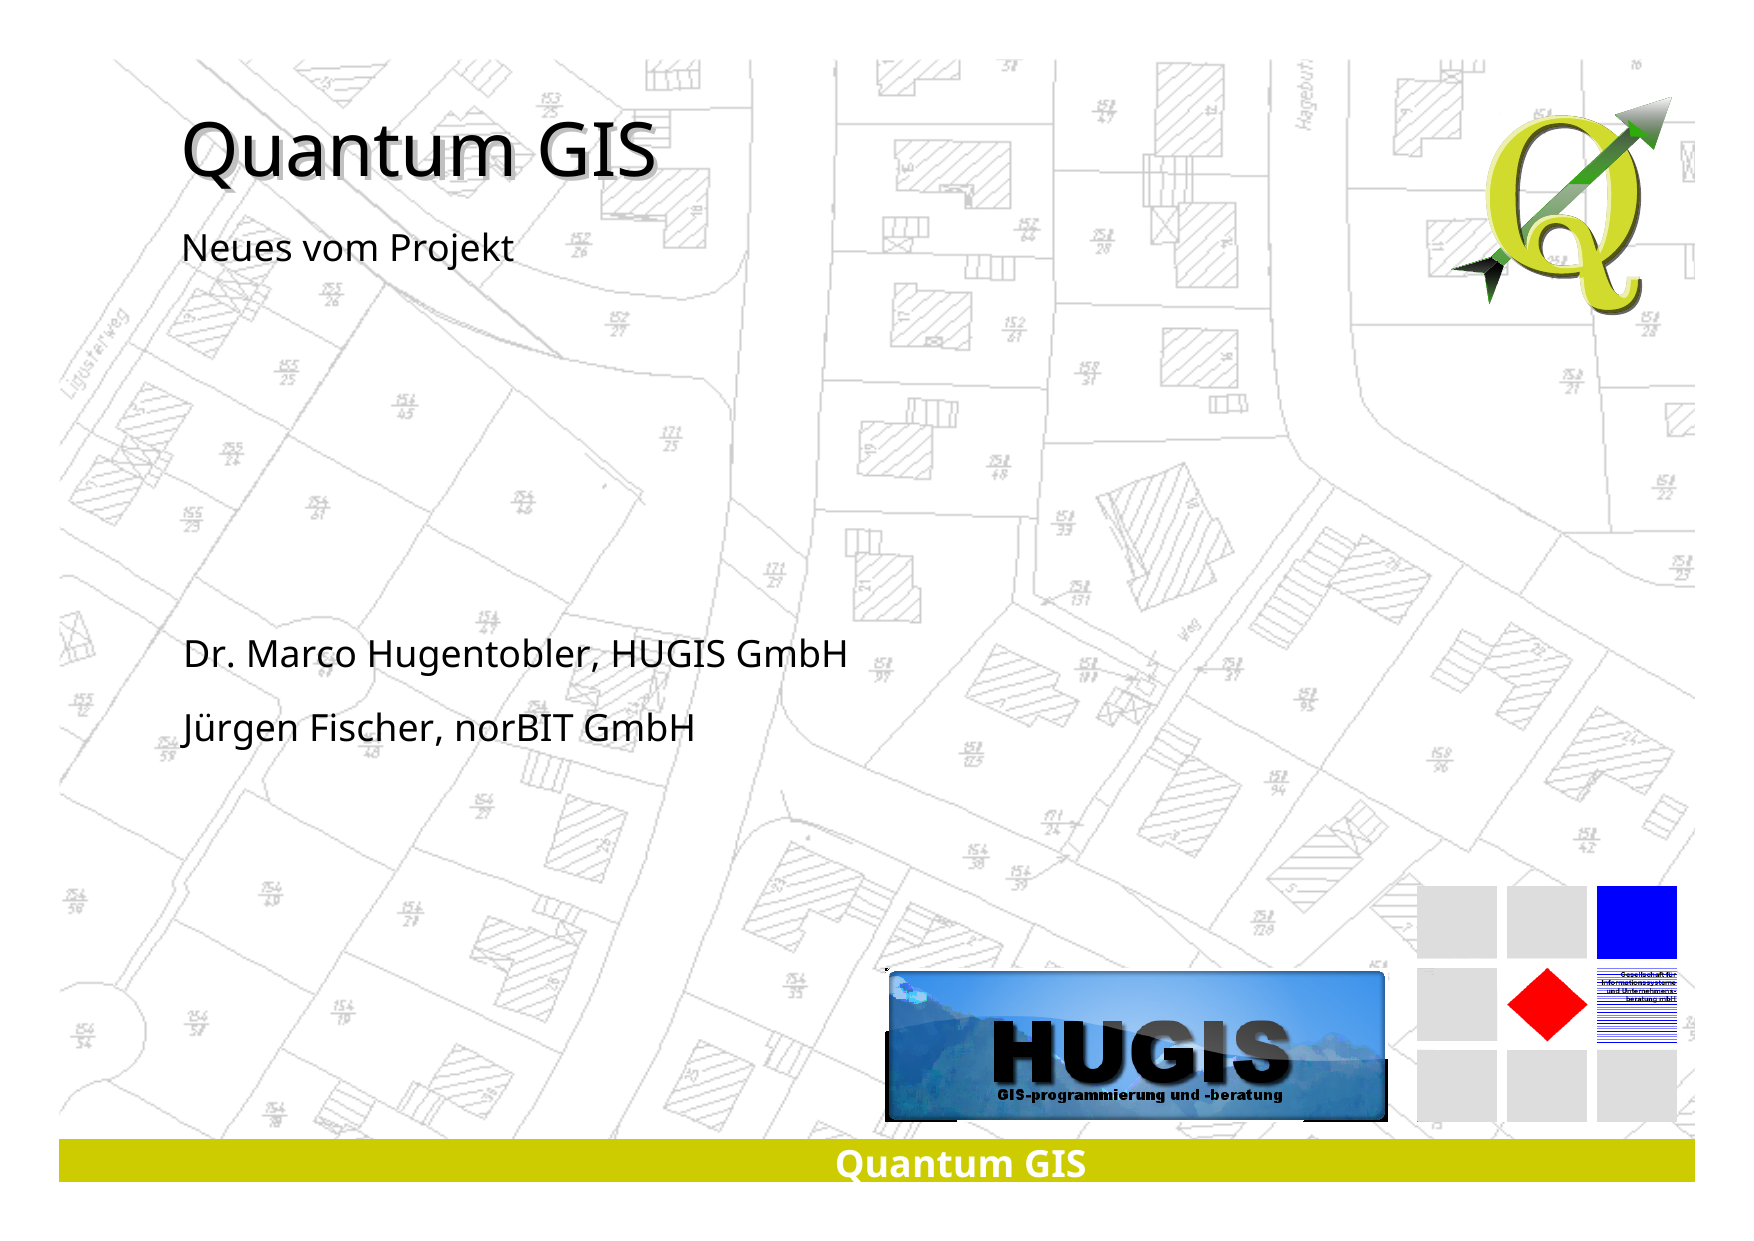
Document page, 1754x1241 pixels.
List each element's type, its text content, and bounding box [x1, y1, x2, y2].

text_box Quantum GIS Neues vom Projekt [166, 88, 1152, 281]
text_box Dr. Marco Hugentobler, HUGIS GmbH Jürgen Fischer, norBIT GmbH [168, 455, 1534, 761]
picture [885, 968, 1388, 1123]
picture [1417, 886, 1677, 1123]
